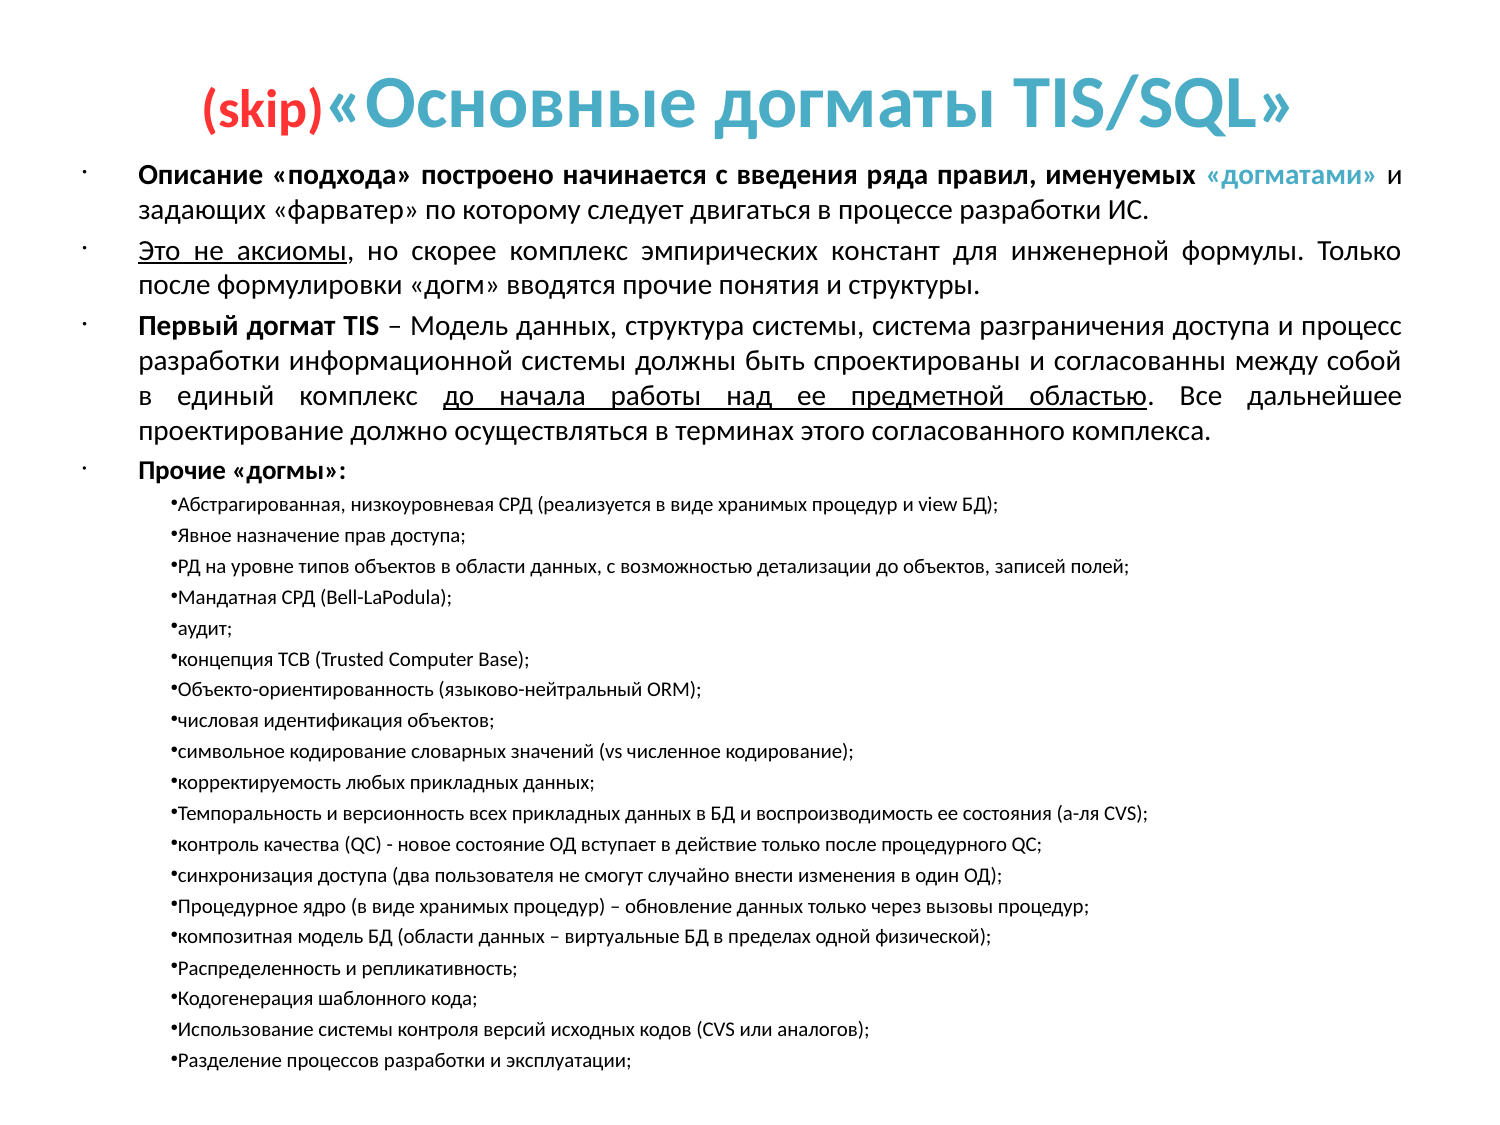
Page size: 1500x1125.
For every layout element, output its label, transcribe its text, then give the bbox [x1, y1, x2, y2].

list Описание «подхода» построено начинается с введения ряда правил, именуемых «догматами» и задающих «фарватер» по которому следует двигаться в процессе разработки ИС. Это не аксиомы, но скорее комплекс эмпирических констант для инженерной формулы. Только после формулировки «догм» вводятся прочие понятия и структуры. Первый догмат TIS – Модель данных, структура системы, система разграничения доступа и процесс разработки информационной системы должны быть спроектированы и согласованны между собой в единый комплекс до начала работы над ее предметной областью. Все дальнейшее проектирование должно осуществляться в терминах этого согласованного комплекса. Прочие «догмы»: Абстрагированная, низкоуровневая СРД (реализуется в виде хранимых процедур и view БД); Явное назначение прав доступа; РД на уровне типов объектов в области данных, с возможностью детализации до объектов, записей полей; Мандатная СРД (Bell-LaPodula); аудит; концепция TCB (Trusted Computer Base); Объекто-ориентированность (языково-нейтральный ORM); числовая идентификация объектов; символьное кодирование словарных значений (vs численное кодирование); корректируемость любых прикладных данных; Темпоральность и версионность всех прикладных данных в БД и воспроизводимость ее состояния (а-ля CVS); контроль качества (QC) - новое состояние ОД вступает в действие только после процедурного QC; синхронизация доступа (два пользователя не смогут случайно внести изменения в один ОД); Процедурное ядро (в виде хранимых процедур) – обновление данных только через вызовы процедур; композитная модель БД (области данных – виртуальные БД в пределах одной физической); Распределенность и репликативность; Кодогенерация шаблонного кода; Использование системы контроля версий исходных кодов (CVS или аналогов); Разделение процессов разработки и эксплуатации; [67, 147, 1418, 1093]
title (skip)«Основные догматы TIS/SQL» [75, 45, 1425, 149]
